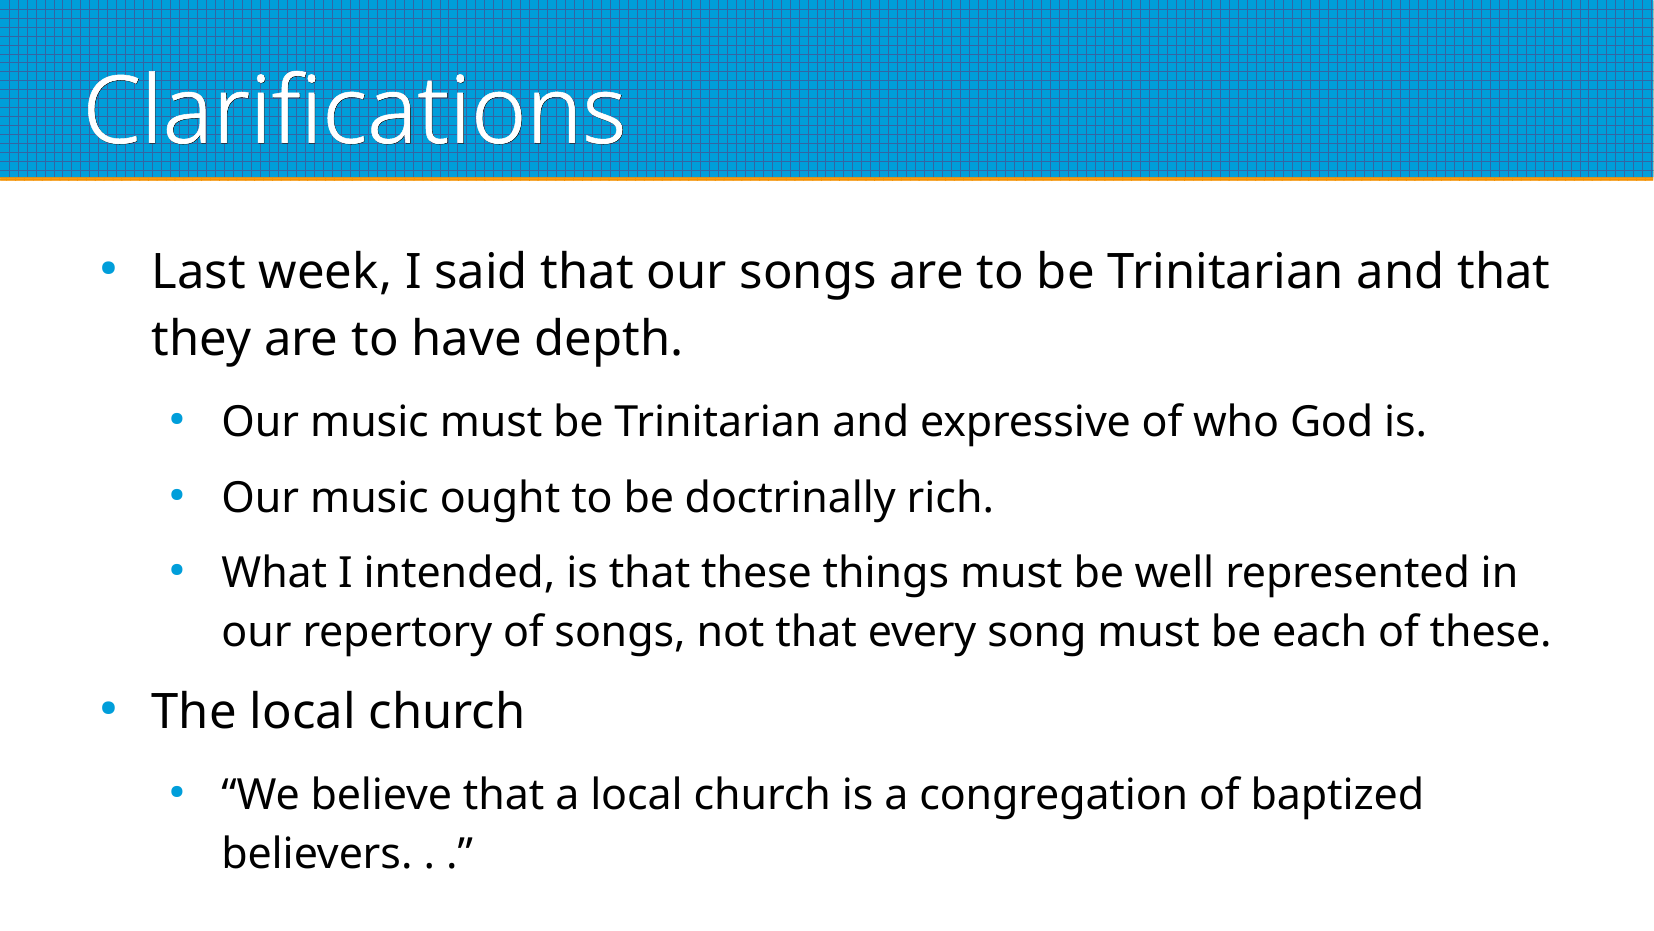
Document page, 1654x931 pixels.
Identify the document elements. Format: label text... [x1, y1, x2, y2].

list Last week, I said that our songs are to be Trinitarian and that they are to have depth. Our music must be Trinitarian and expressive of who God is. Our music ought to be doctrinally rich. What I intended, is that these things must be well represented in our repertory of songs, not that every song must be each of these. The local church “We believe that a local church is a congregation of baptized believers. . .” [82, 236, 1563, 901]
title Clarifications [82, 14, 1571, 171]
